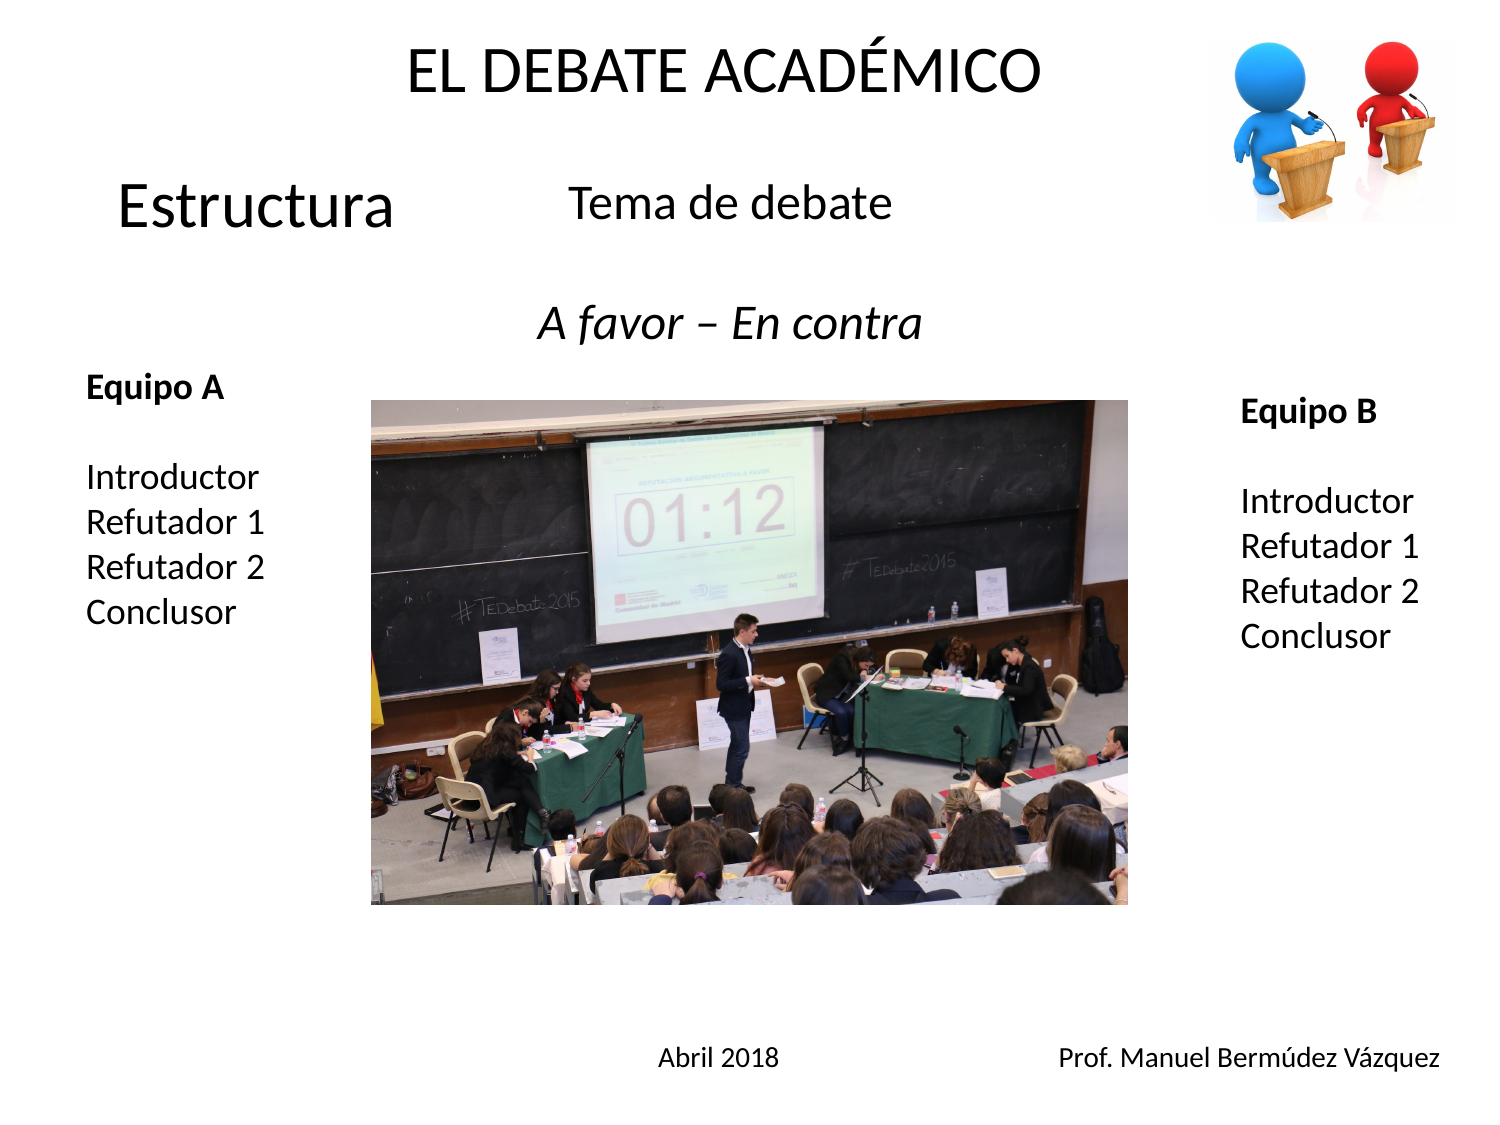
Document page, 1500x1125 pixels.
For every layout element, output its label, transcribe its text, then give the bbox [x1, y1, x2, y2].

text_box Estructura [103, 152, 647, 249]
picture [371, 400, 1128, 905]
text_box Equipo B Introductor Refutador 1 Refutador 2 Conclusor [1225, 378, 1479, 665]
text_box Equipo A Introductor Refutador 1 Refutador 2 Conclusor [71, 354, 325, 640]
text_box Tema de debate A favor – En contra [516, 161, 946, 358]
